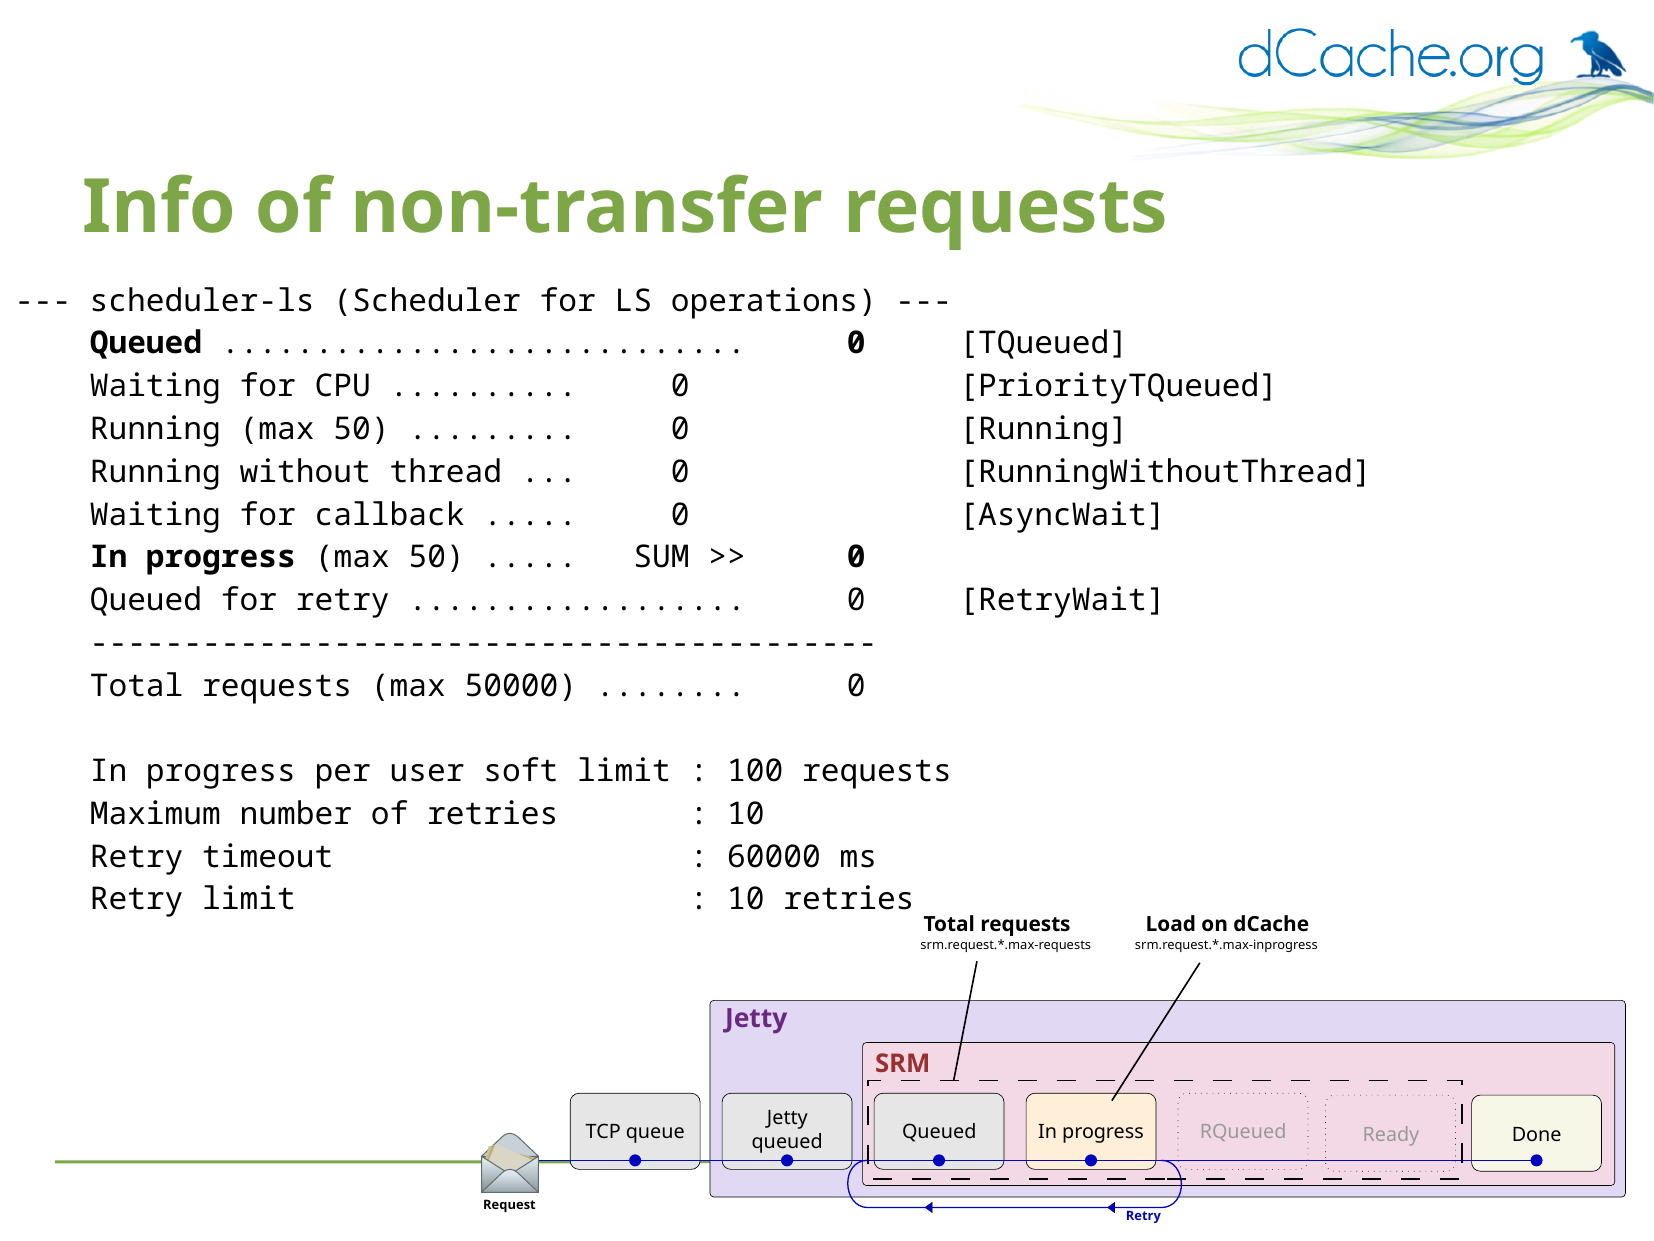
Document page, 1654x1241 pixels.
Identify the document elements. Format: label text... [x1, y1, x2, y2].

title Info of non-transfer requests [82, 155, 1605, 252]
picture [956, 16, 1654, 169]
picture [480, 915, 1626, 1224]
text_box --- scheduler-ls (Scheduler for LS operations) --- Queued ............................ 0 [TQueued] Waiting for CPU .......... 0 [PriorityTQueued] Running (max 50) ......... 0 [Running] Running without thread ... 0 [RunningWithoutThread] Waiting for callback ..... 0 [AsyncWait] In progress (max 50) ..... SUM >> 0 Queued for retry .................. 0 [RetryWait] ------------------------------------------ Total requests (max 50000) ........ 0 In progress per user soft limit : 100 requests Maximum number of retries : 10 Retry timeout : 60000 ms Retry limit : 10 retries [0, 270, 1397, 984]
